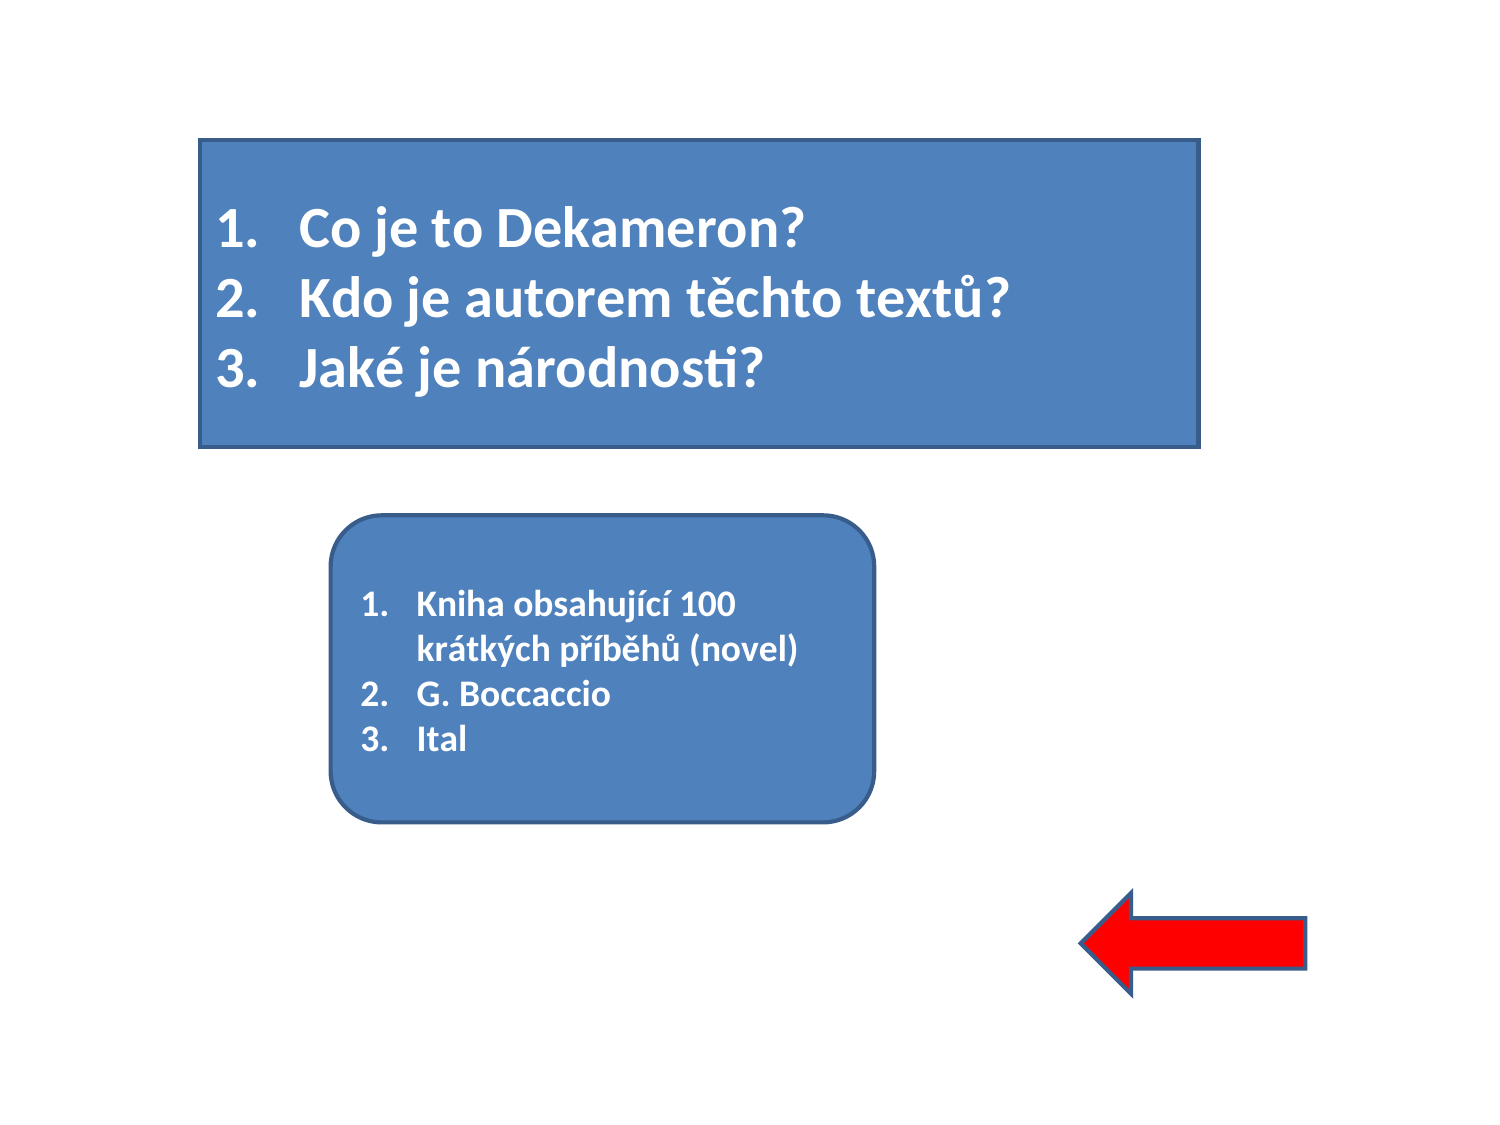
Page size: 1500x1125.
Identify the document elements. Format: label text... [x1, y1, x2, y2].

text_box Kniha obsahující 100 krátkých příběhů (novel) G. Boccaccio Ital [330, 515, 875, 823]
text_box Co je to Dekameron? Kdo je autorem těchto textů? Jaké je národnosti? [200, 140, 1199, 448]
text_box [1080, 893, 1306, 994]
